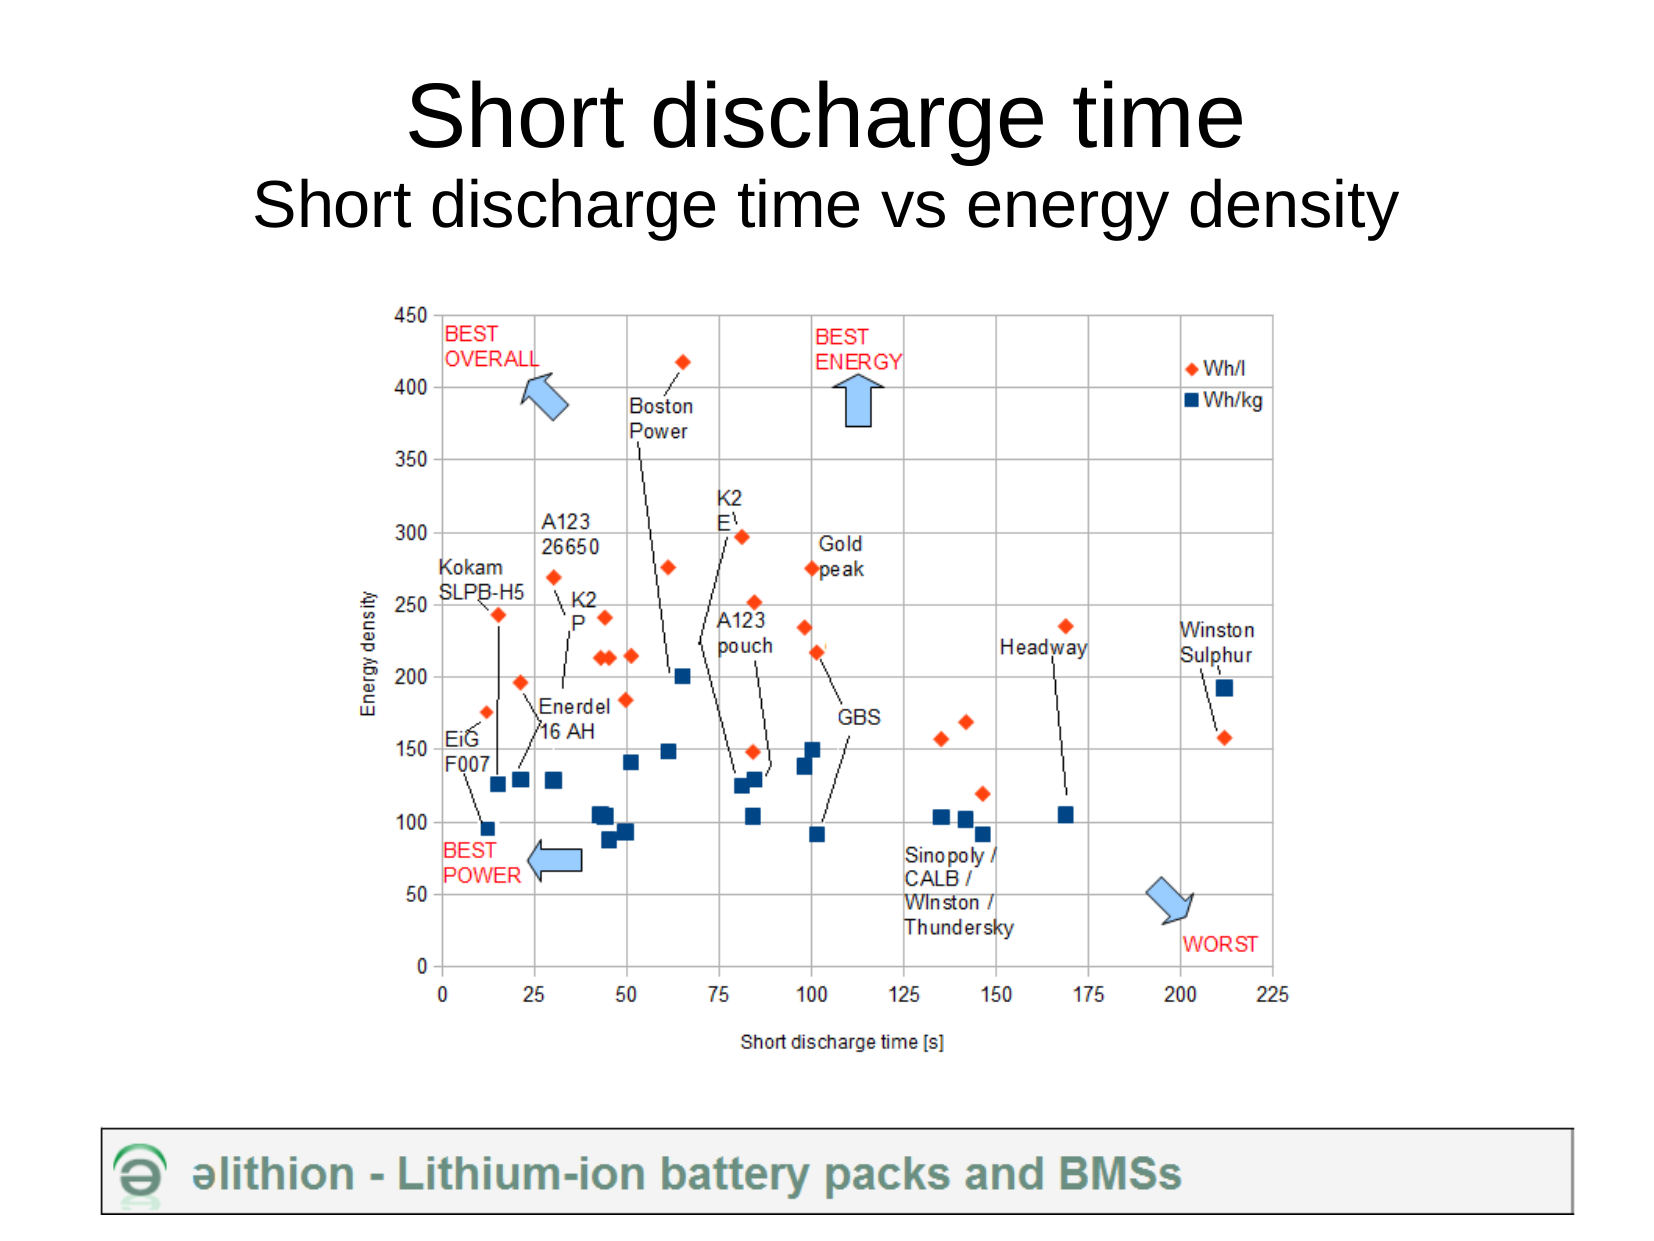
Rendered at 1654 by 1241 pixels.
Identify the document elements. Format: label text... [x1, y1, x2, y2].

picture [345, 293, 1299, 1060]
title Short discharge time Short discharge time vs energy density [82, 64, 1571, 242]
picture [98, 1125, 1576, 1215]
